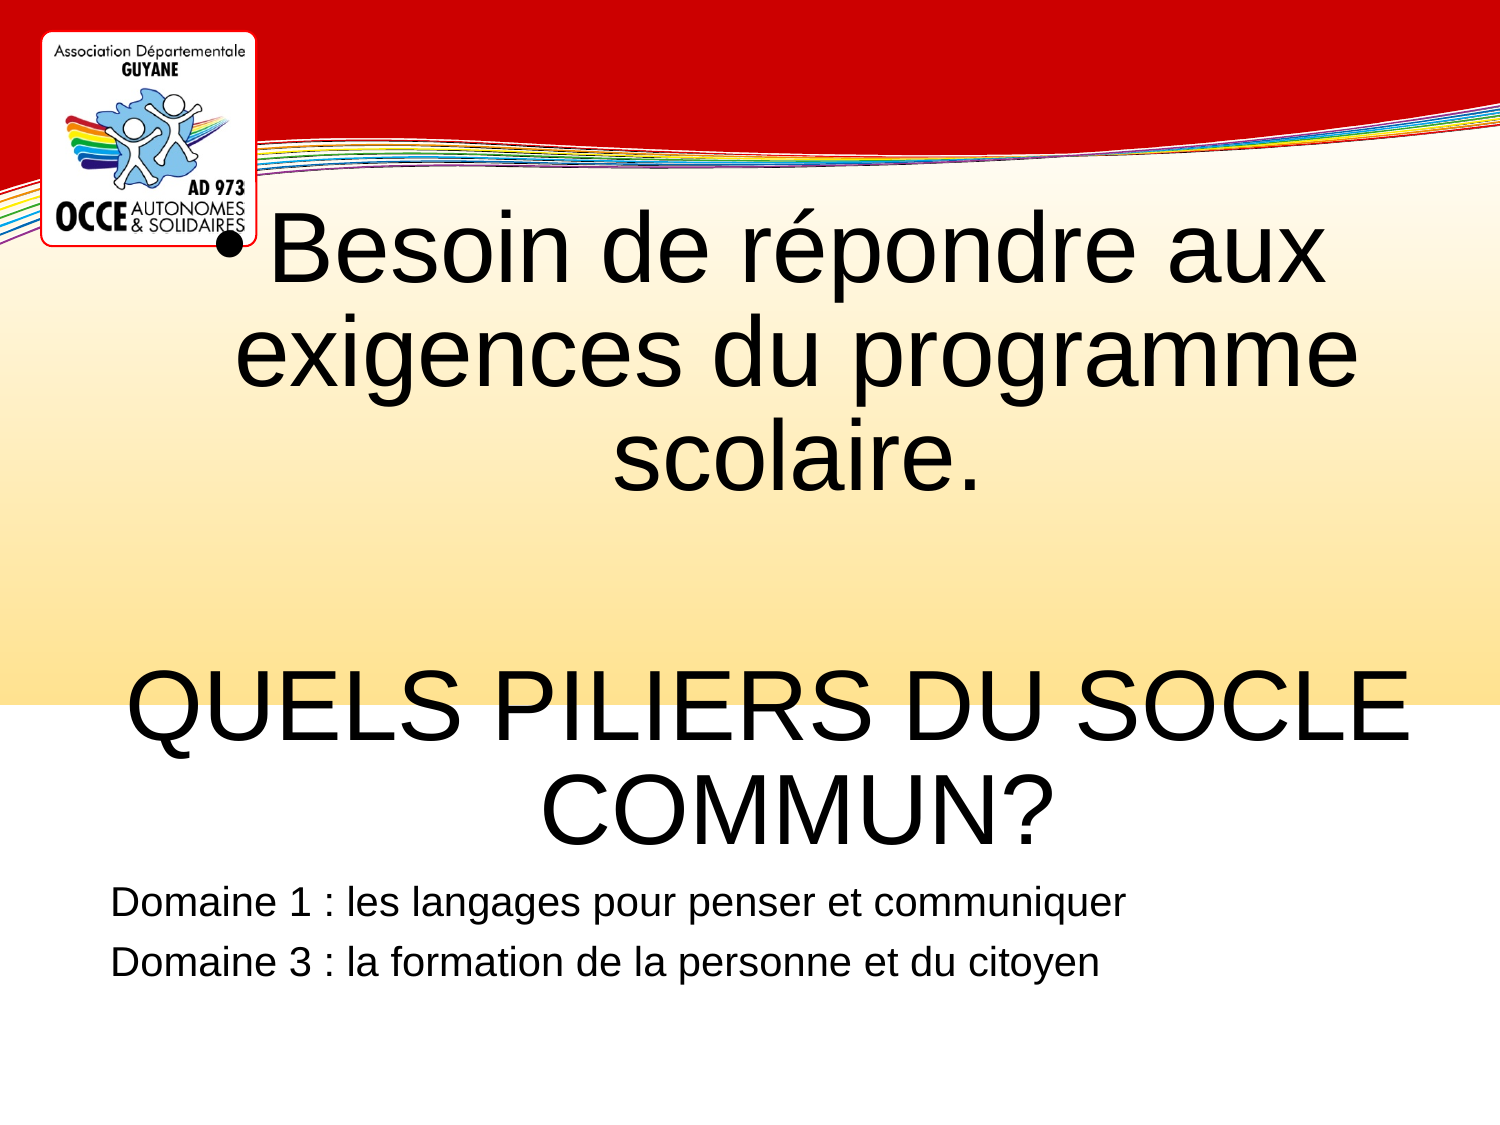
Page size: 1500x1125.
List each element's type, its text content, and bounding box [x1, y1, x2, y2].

picture [54, 44, 245, 234]
list Besoin de répondre aux exigences du programme scolaire. QUELS PILIERS DU SOCLE COMMUN? Domaine 1 : les langages pour penser et communiquer Domaine 3 : la formation de la personne et du citoyen [95, 190, 1445, 1080]
